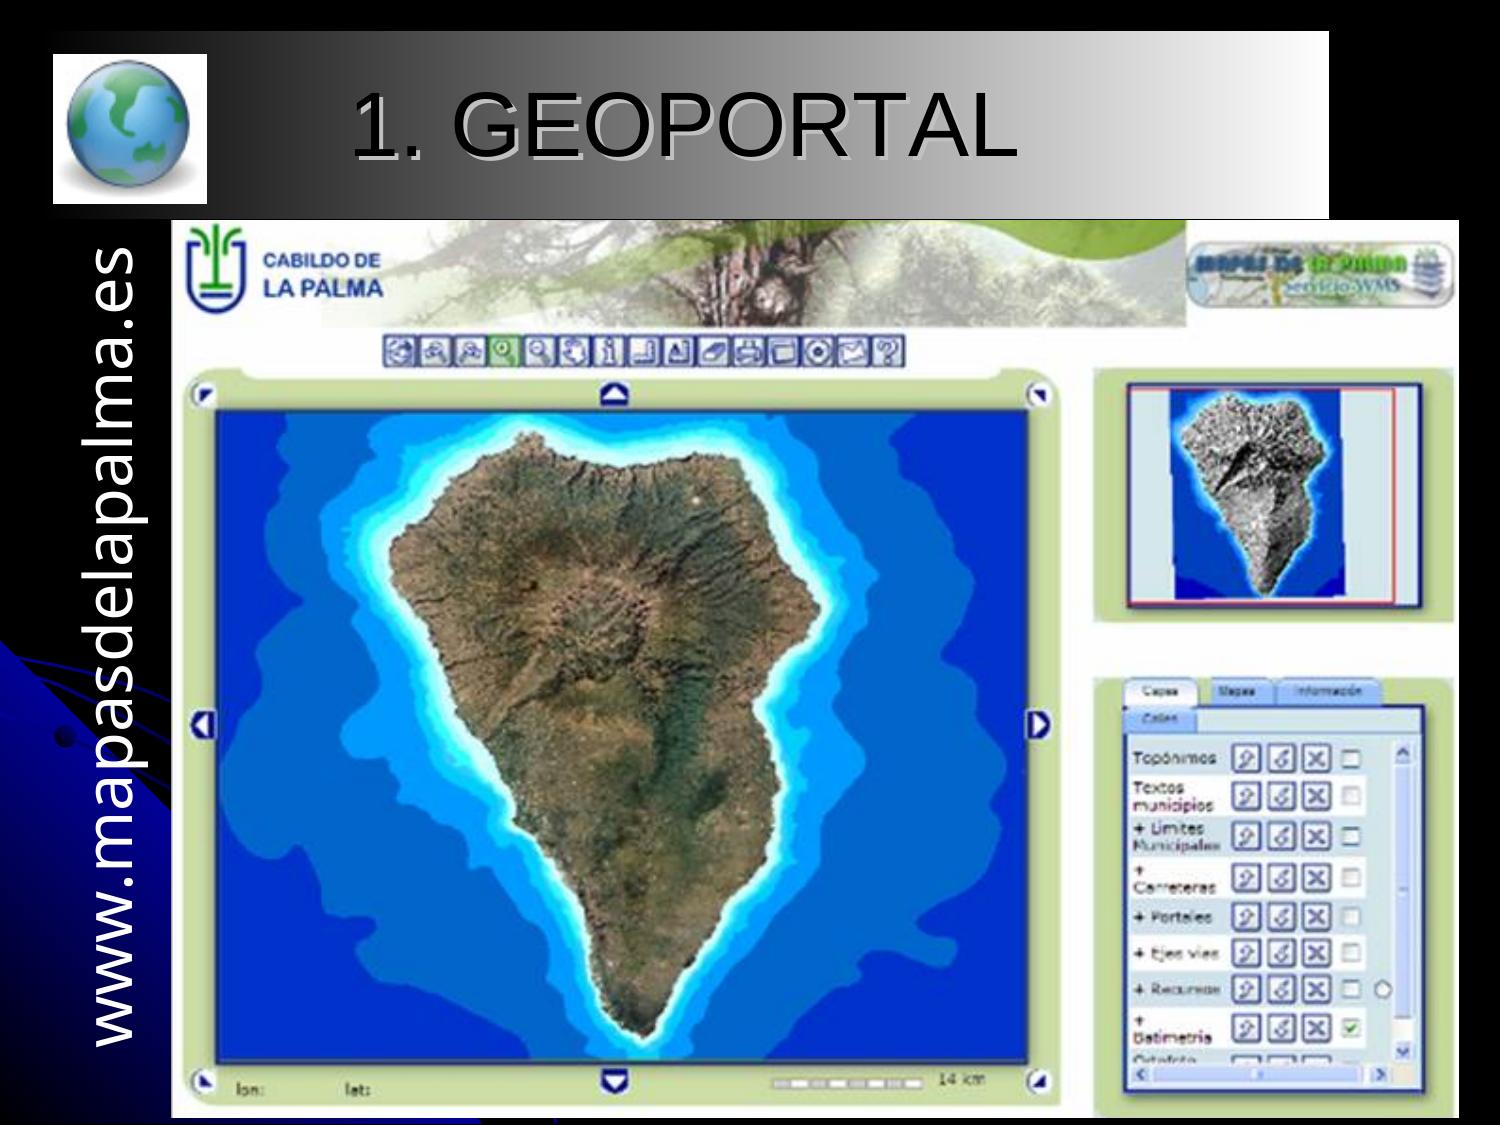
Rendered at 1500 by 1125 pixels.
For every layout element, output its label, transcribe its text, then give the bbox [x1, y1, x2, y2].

picture [171, 220, 1459, 1118]
text_box www.mapasdelapalma.es [53, 231, 160, 1125]
picture [53, 54, 207, 204]
title 1. GEOPORTAL [41, 31, 1329, 219]
